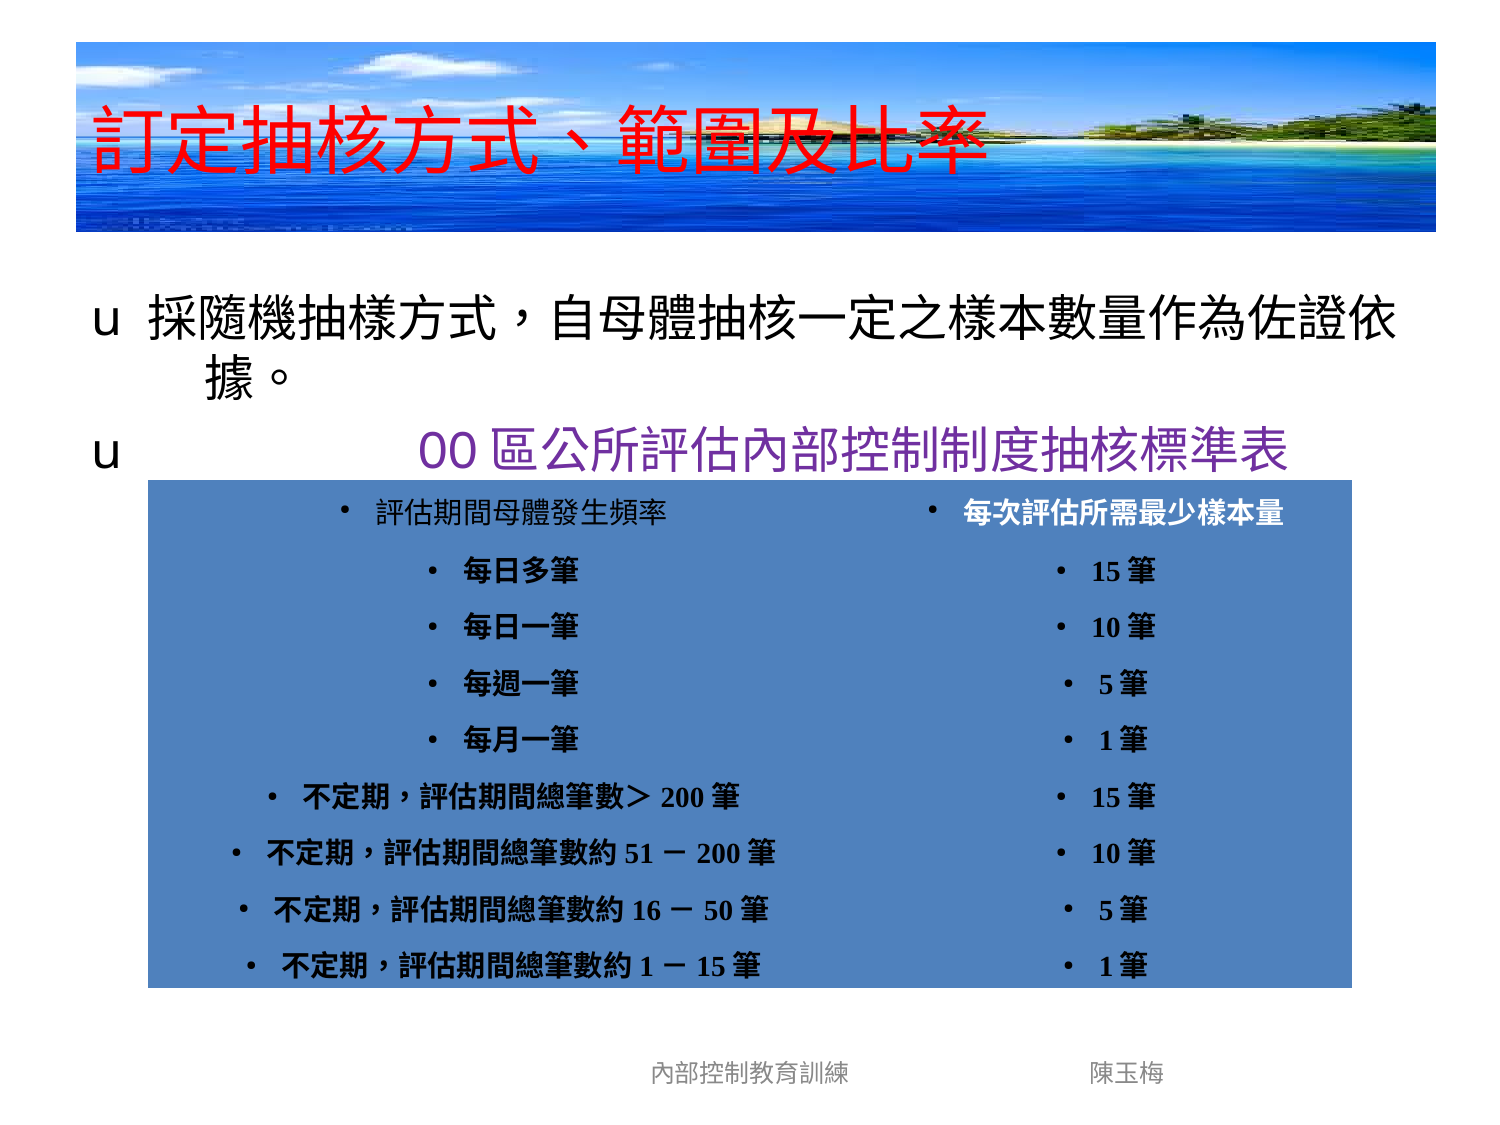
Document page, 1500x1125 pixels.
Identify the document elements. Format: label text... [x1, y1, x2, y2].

table_cell 每日一筆 [148, 593, 860, 649]
table_cell 不定期，評估期間總筆數約1－15筆 [148, 931, 860, 988]
table_cell 10筆 [860, 593, 1352, 649]
table_cell 不定期，評估期間總筆數約16－50筆 [148, 875, 860, 931]
table_cell 10筆 [860, 819, 1352, 875]
table_cell 15筆 [860, 536, 1352, 593]
list 採隨機抽樣方式，自母體抽核一定之樣本數量作為佐證依據。 OO區公所評估內部控制制度抽核標準表 [76, 278, 1436, 1000]
table_cell 不定期，評估期間總筆數＞200筆 [148, 762, 860, 819]
text_box 內部控制教育訓練 [512, 1042, 988, 1103]
table_cell 1筆 [860, 706, 1352, 762]
table_cell 15筆 [860, 762, 1352, 819]
table_cell 每月一筆 [148, 706, 860, 762]
table_cell 5筆 [860, 875, 1352, 931]
text_box 陳玉梅 [1074, 1042, 1426, 1103]
title 訂定抽核方式、範圍及比率 [75, 45, 1426, 233]
table_cell 每週一筆 [148, 649, 860, 706]
table_cell 1筆 [860, 931, 1352, 988]
table_header 每次評估所需最少樣本量 [860, 480, 1352, 536]
table_cell 5筆 [860, 649, 1352, 706]
table_cell 不定期，評估期間總筆數約51－200筆 [148, 819, 860, 875]
table_header 評估期間母體發生頻率 [148, 480, 860, 536]
table_cell 每日多筆 [148, 536, 860, 593]
